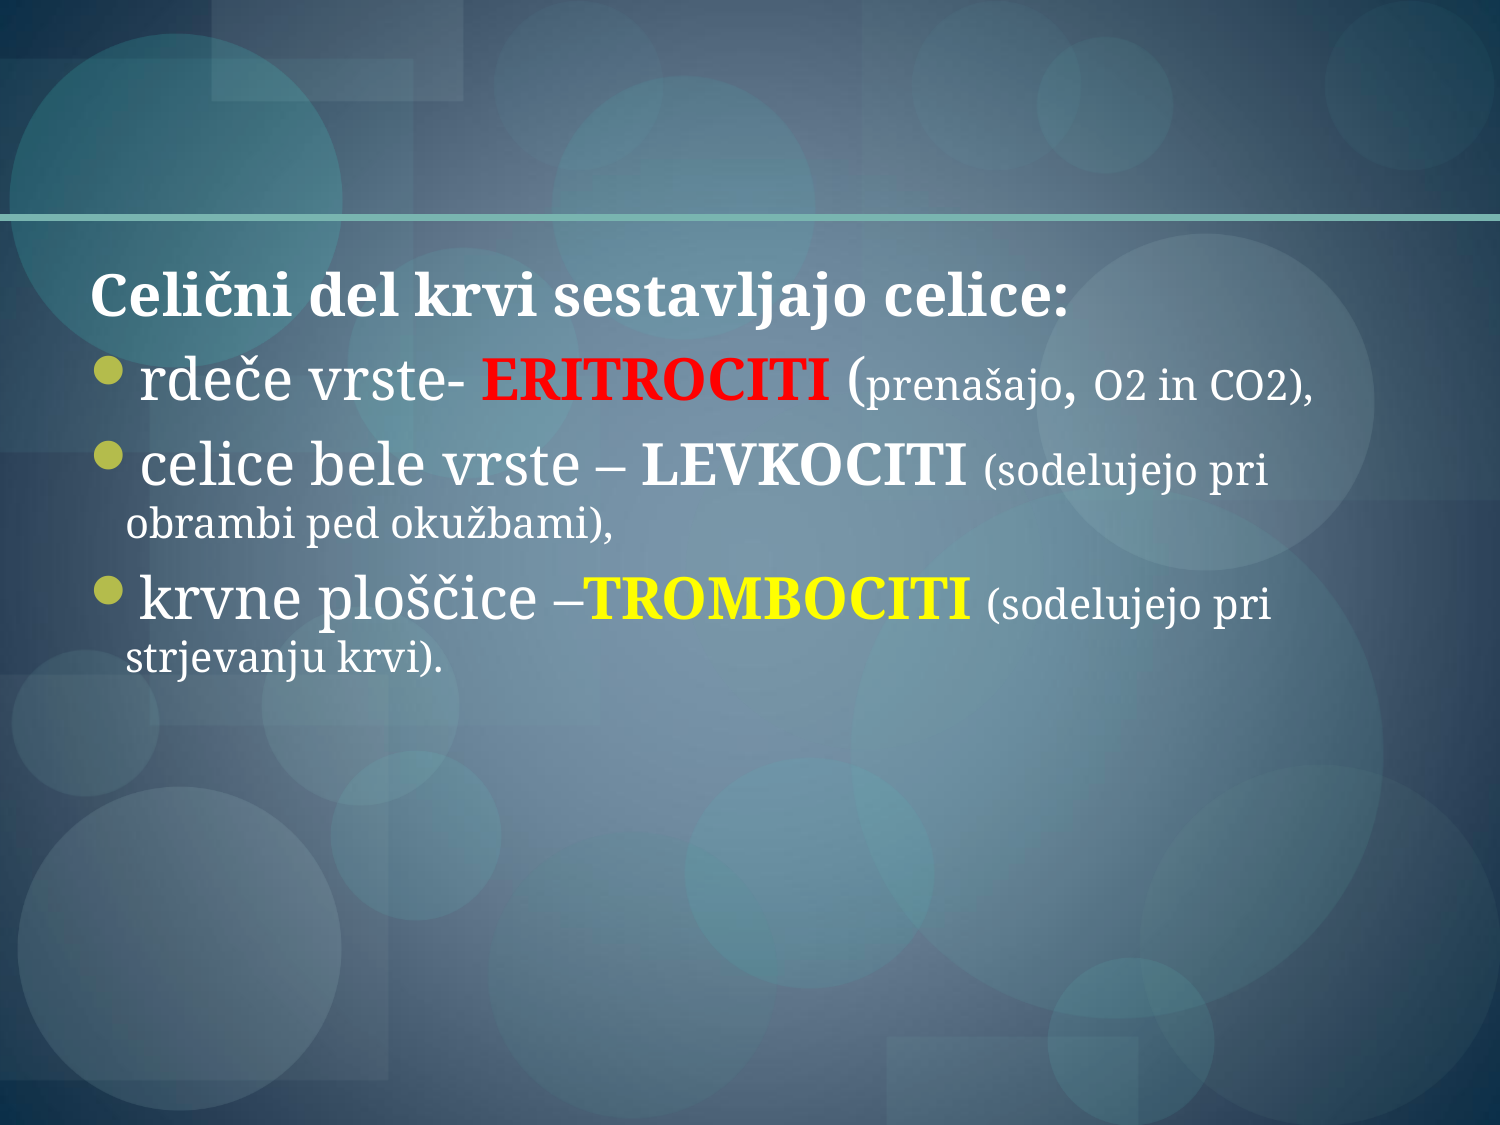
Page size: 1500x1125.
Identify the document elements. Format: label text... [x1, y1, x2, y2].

picture [0, 0, 1500, 1125]
text_box Celični del krvi sestavljajo celice: rdeče vrste- ERITROCITI (prenašajo, O2 in CO2), celice bele vrste – LEVKOCITI (sodelujejo pri obrambi ped okužbami), krvne ploščice –TROMBOCITI (sodelujejo pri strjevanju krvi). [74, 249, 1425, 1000]
